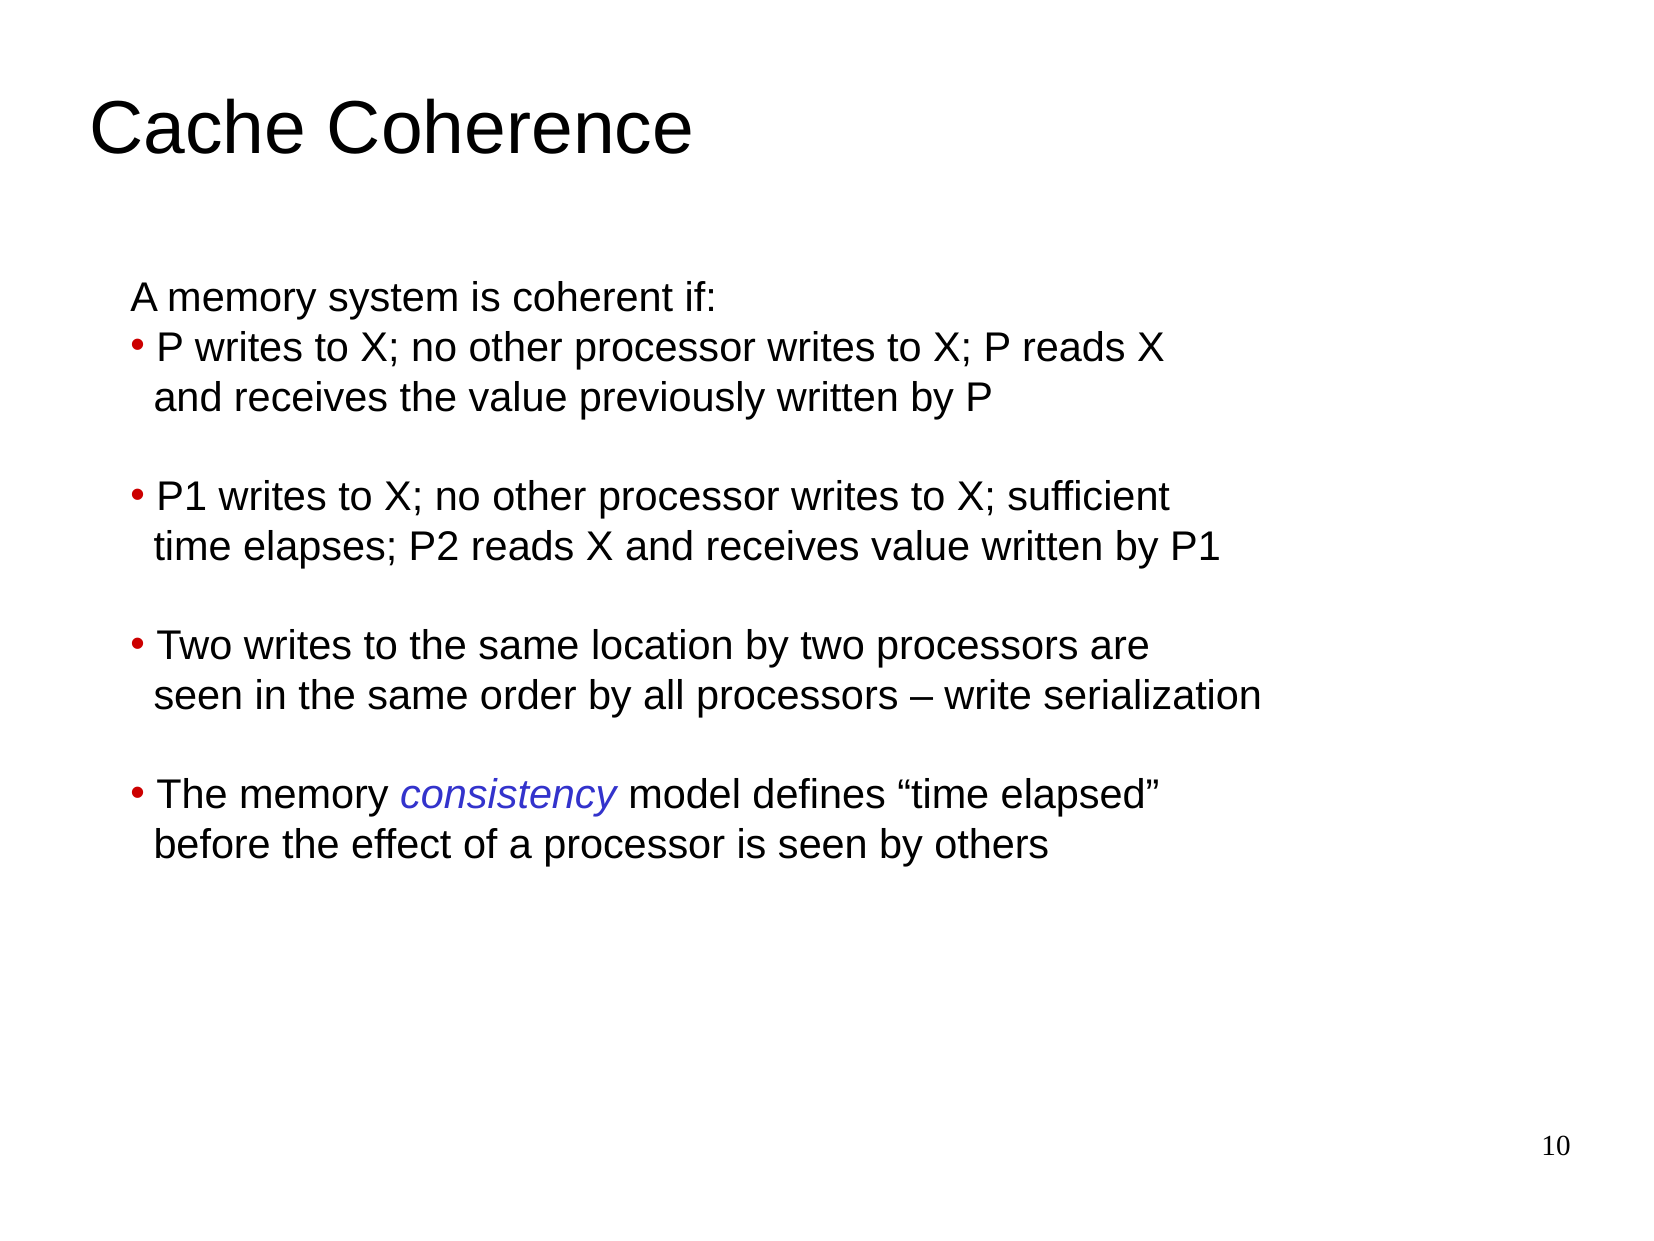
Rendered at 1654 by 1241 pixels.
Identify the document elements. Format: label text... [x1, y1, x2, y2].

text_box A memory system is coherent if: P writes to X; no other processor writes to X; P reads X and receives the value previously written by P P1 writes to X; no other processor writes to X; sufficient time elapses; P2 reads X and receives value written by P1 Two writes to the same location by two processors are seen in the same order by all processors – write serialization The memory consistency model defines “time elapsed” before the effect of a processor is seen by others [115, 262, 1278, 875]
text_box Cache Coherence [74, 71, 710, 177]
